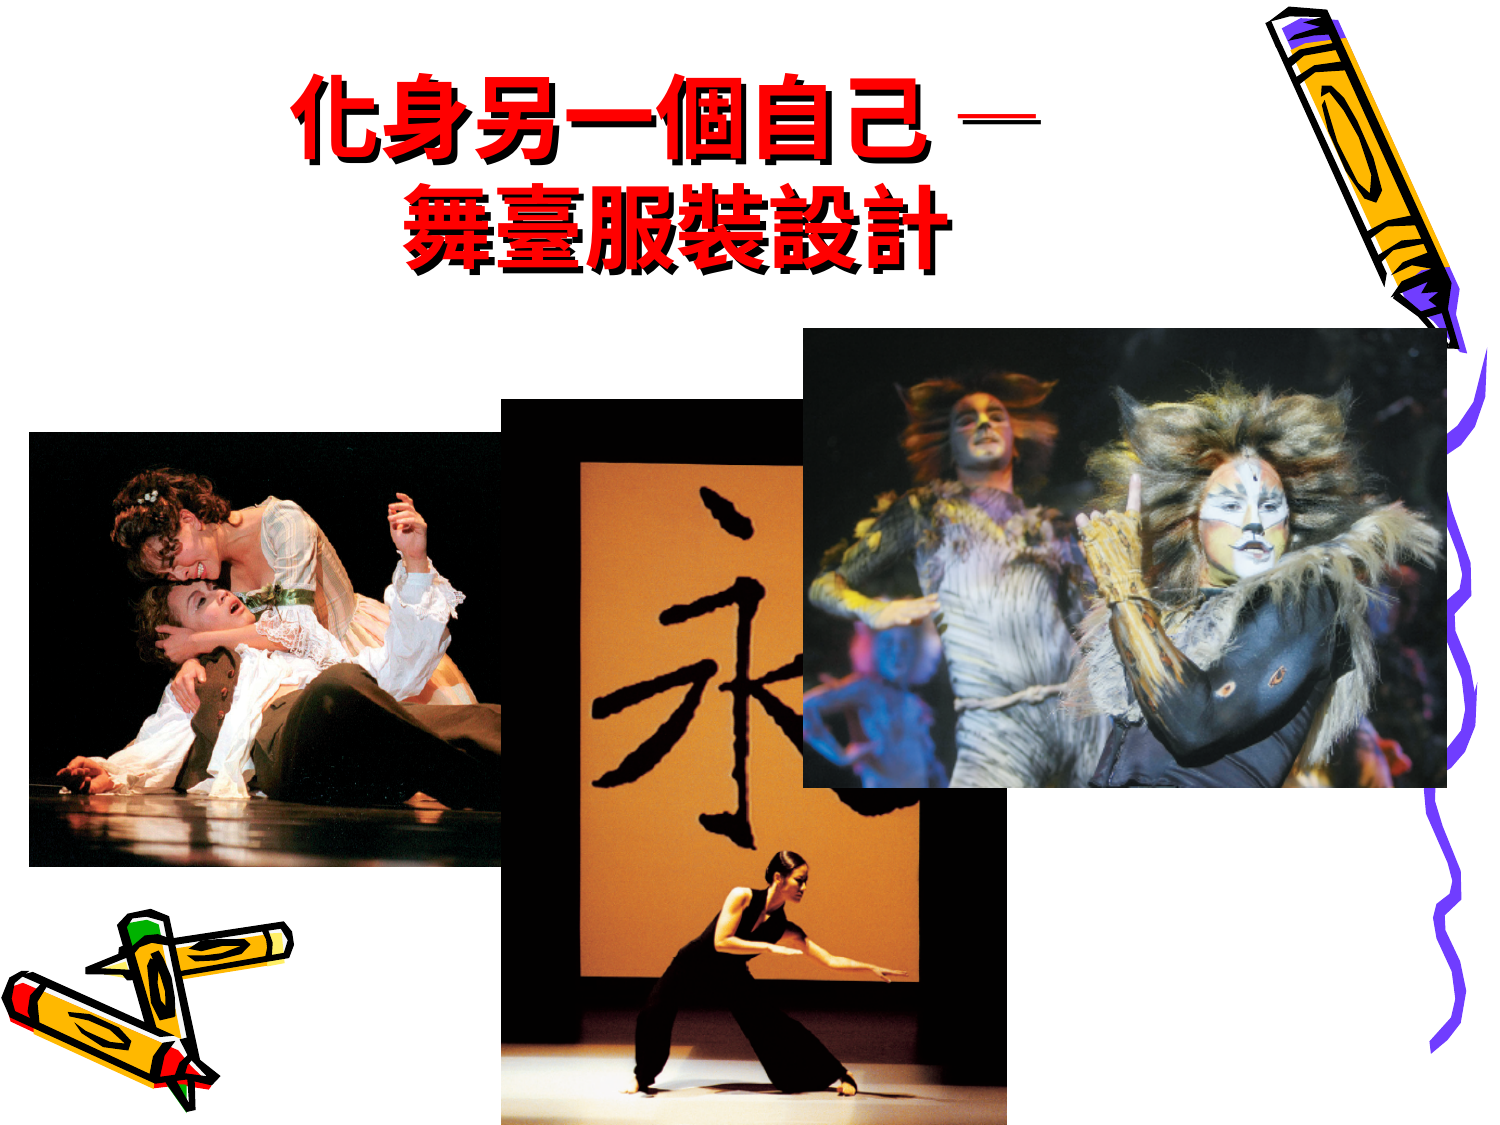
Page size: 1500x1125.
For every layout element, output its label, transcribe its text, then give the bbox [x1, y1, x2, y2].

title 化身另一個自己 — 舞臺服裝設計 [112, 24, 1240, 288]
picture [29, 328, 1447, 1125]
